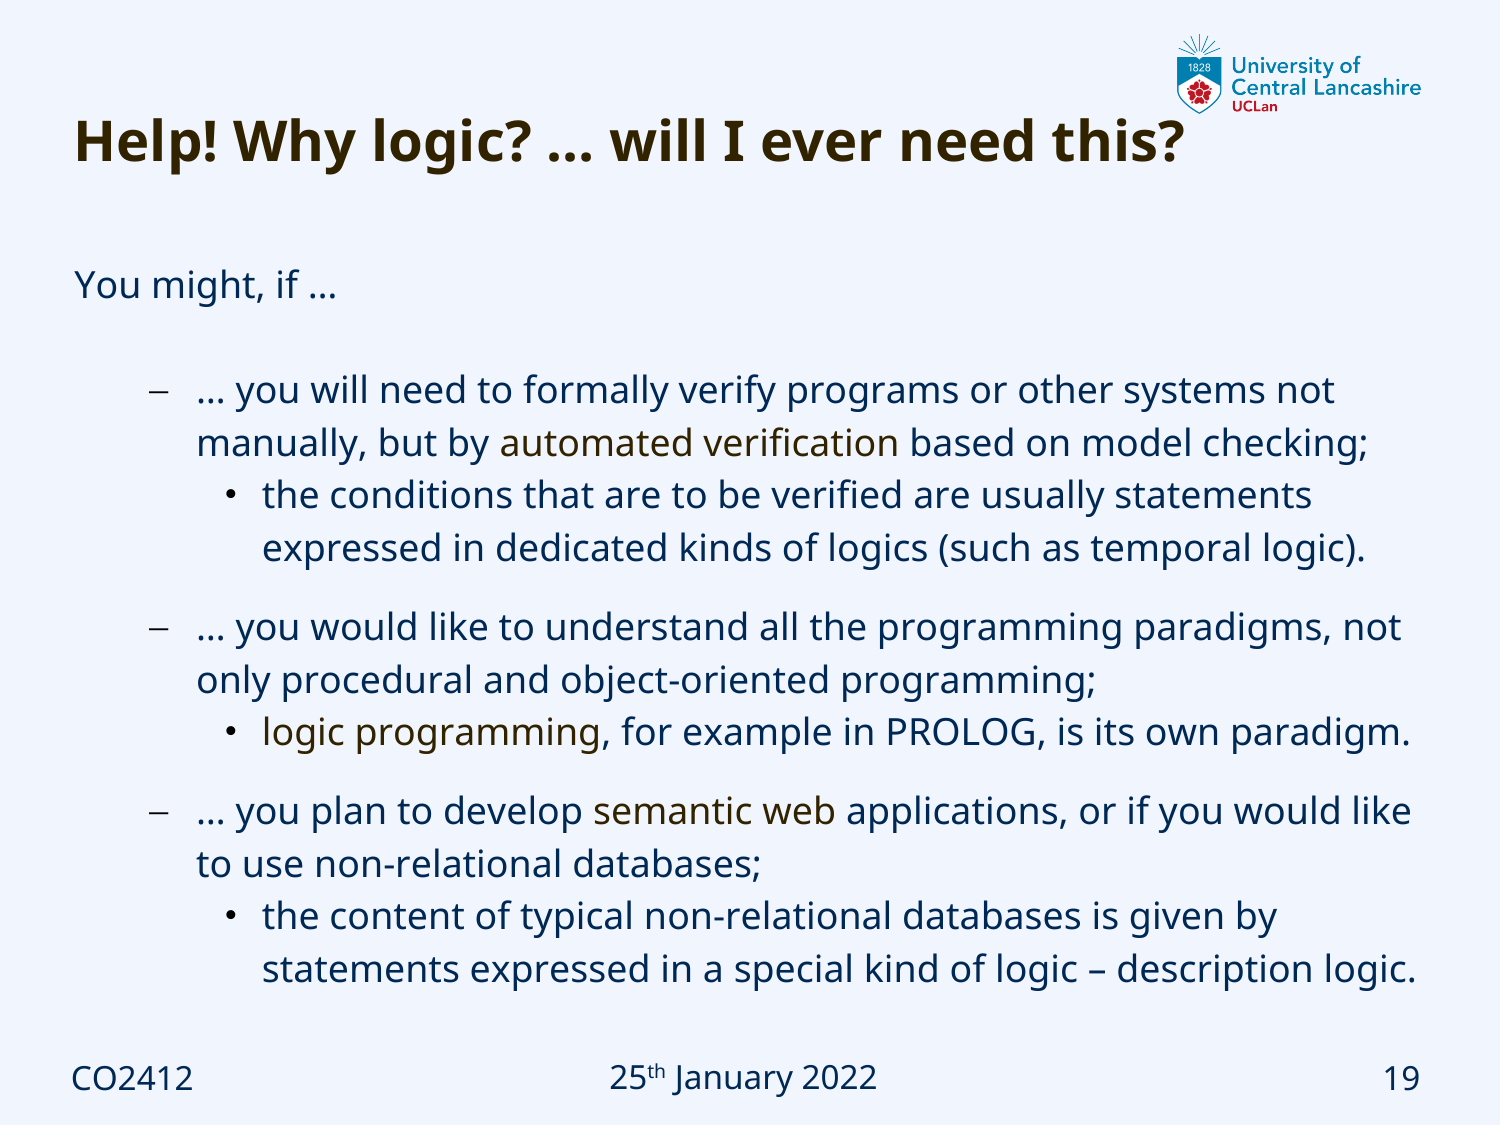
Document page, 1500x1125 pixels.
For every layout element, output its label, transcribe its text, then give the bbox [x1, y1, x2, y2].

title Help! Why logic? … will I ever need this? [58, 54, 1500, 224]
picture [1177, 34, 1421, 54]
text_box You might, if … … you will need to formally verify programs or other systems not manually, but by automated verification based on model checking; the conditions that are to be verified are usually statements expressed in dedicated kinds of logics (such as temporal logic). … you would like to understand all the programming paradigms, not only procedural and object-oriented programming; logic programming, for example in PROLOG, is its own paradigm. … you plan to develop semantic web applications, or if you would like to use non-relational databases; the content of typical non-relational databases is given by statements expressed in a special kind of logic – description logic. [59, 245, 1435, 998]
